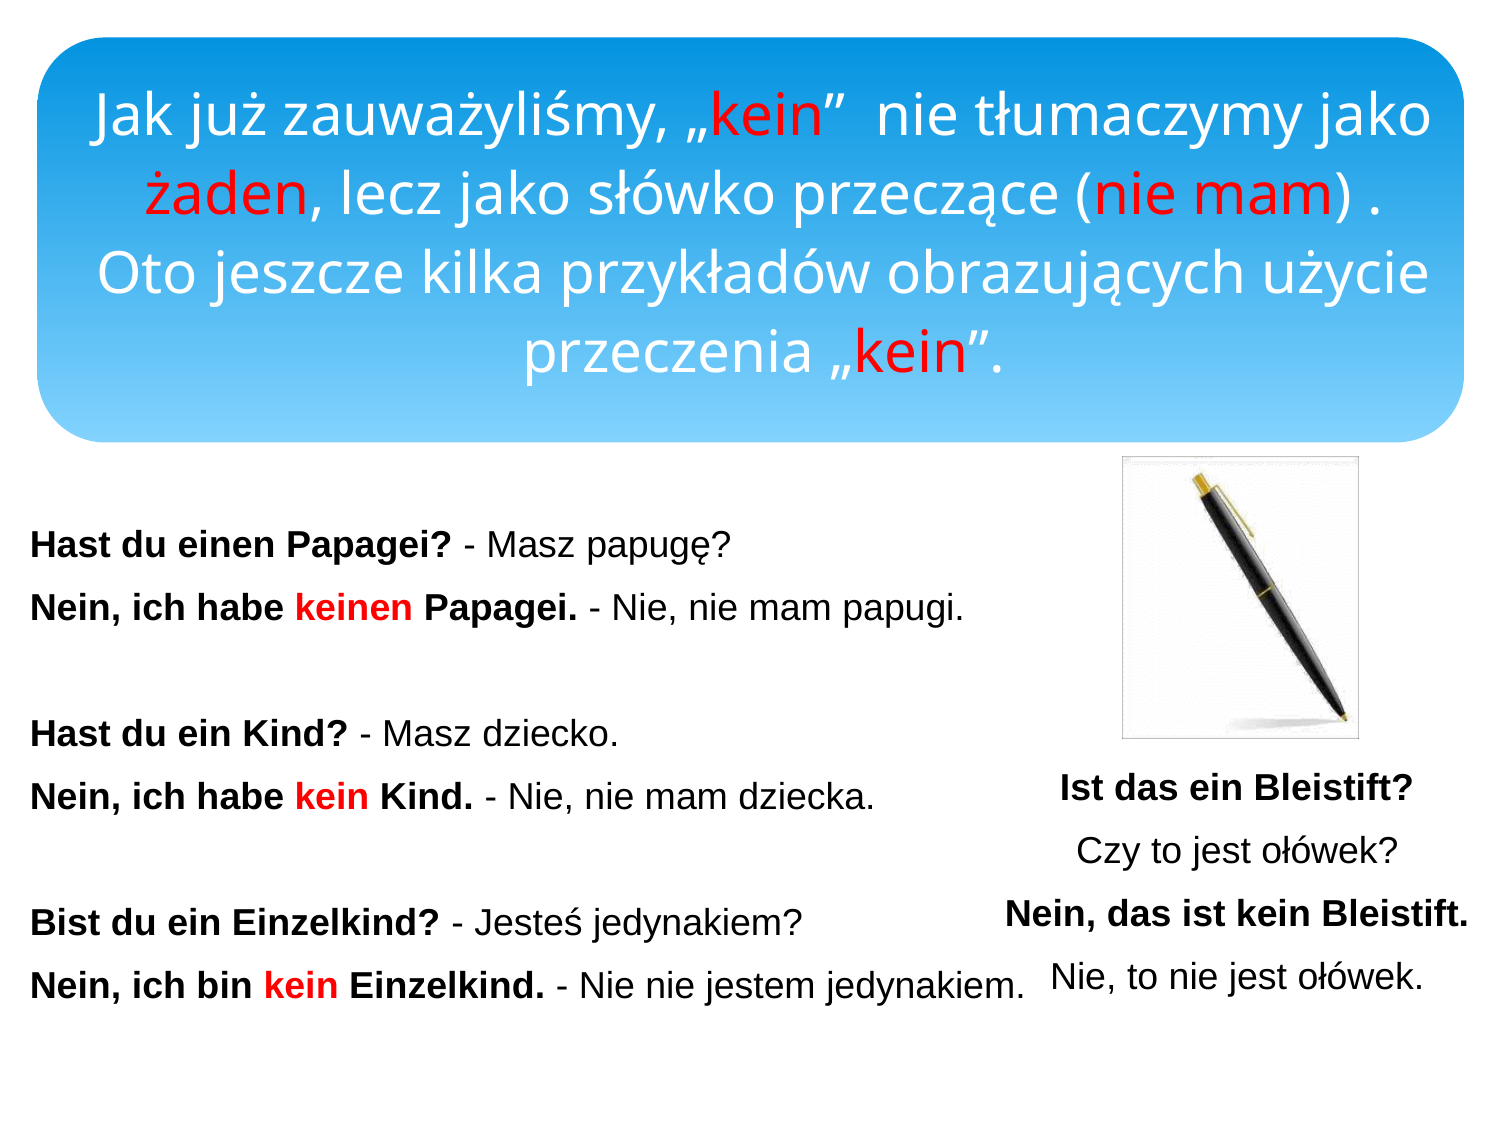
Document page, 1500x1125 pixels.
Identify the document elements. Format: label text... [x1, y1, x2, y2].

text_box Ist das ein Bleistift? Czy to jest ołówek? Nein, das ist kein Bleistift. Nie, to nie jest ołówek. [974, 738, 1500, 988]
text_box Hast du einen Papagei? - Masz papugę? Nein, ich habe keinen Papagei. - Nie, nie mam papugi. Hast du ein Kind? - Masz dziecko. Nein, ich habe kein Kind. - Nie, nie mam dziecka. Bist du ein Einzelkind? - Jesteś jedynakiem? Nein, ich bin kein Einzelkind. - Nie nie jestem jedynakiem. [14, 495, 1041, 1004]
picture [1122, 456, 1359, 739]
title Jak już zauważyliśmy, „kein” nie tłumaczymy jako żaden, lecz jako słówko przeczące (nie mam) . Oto jeszcze kilka przykładów obrazujących użycie przeczenia „kein”. [88, 88, 1439, 374]
